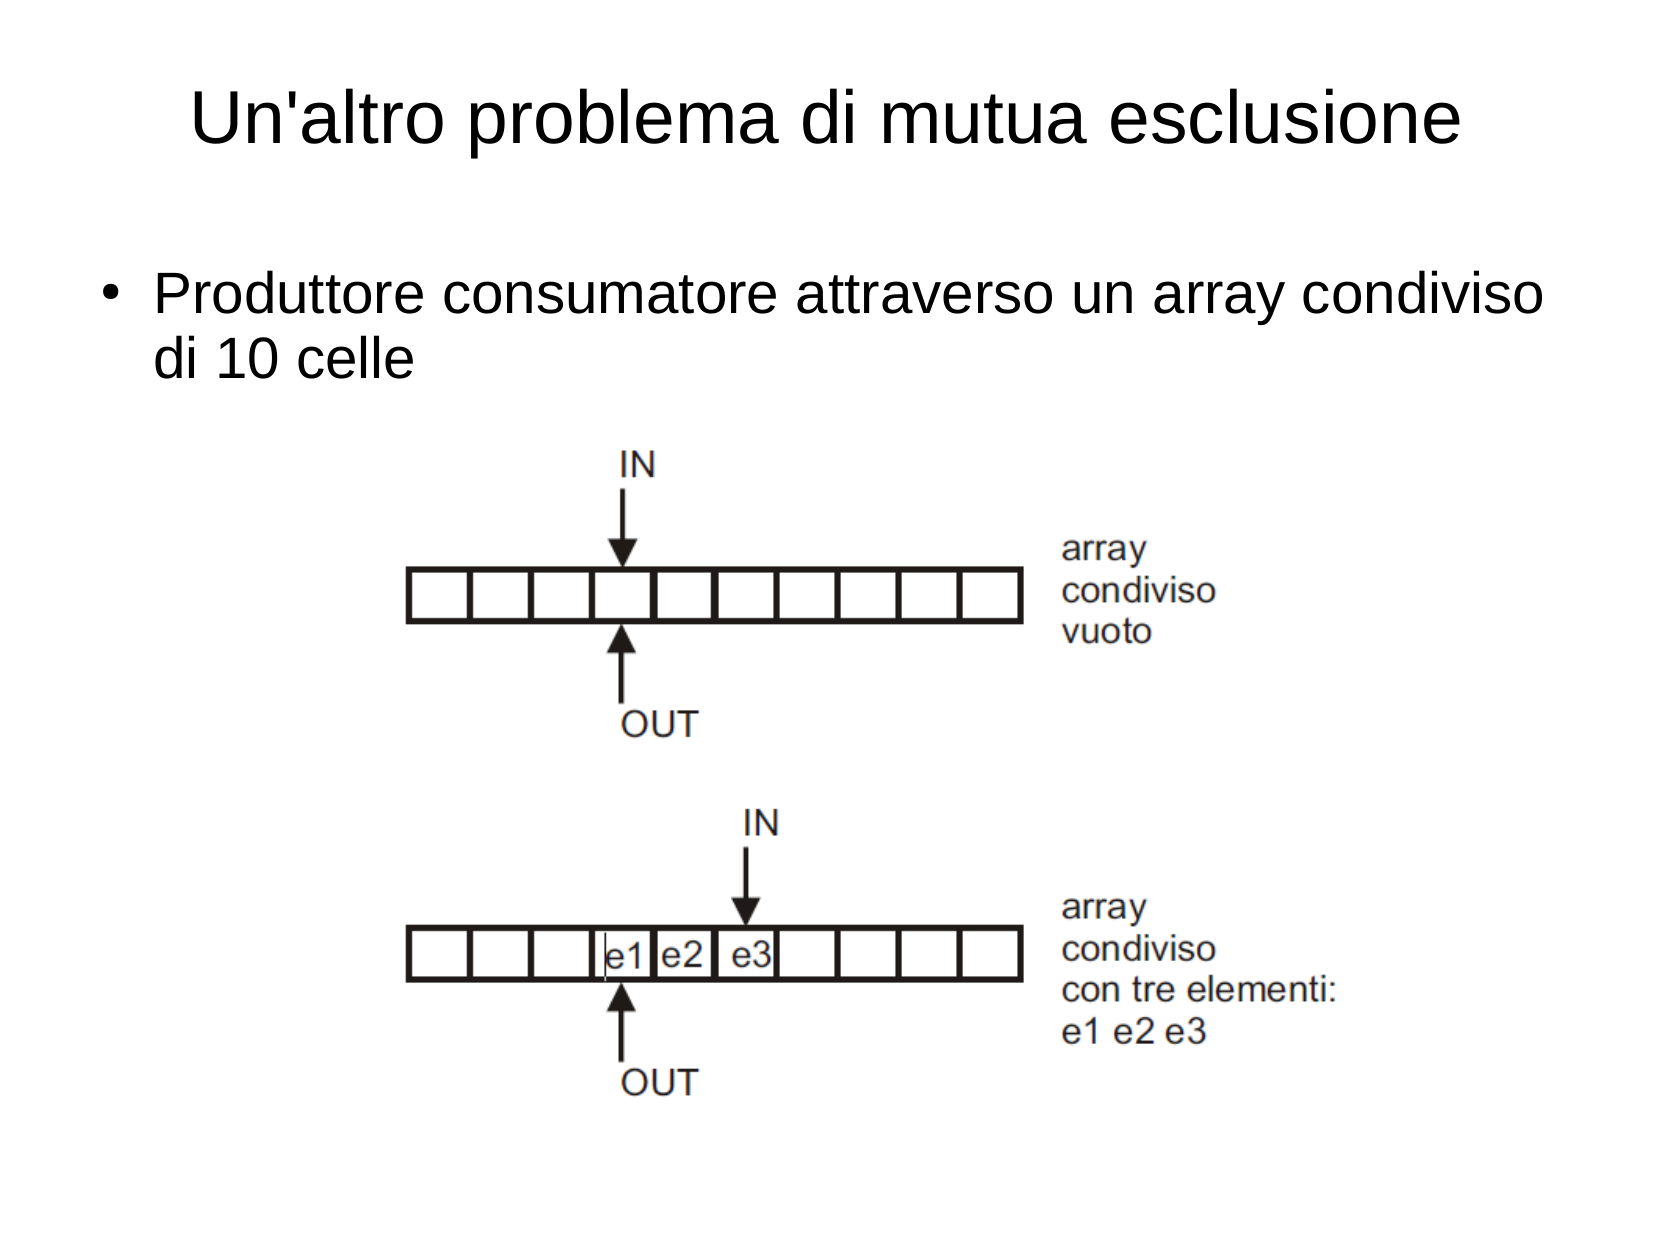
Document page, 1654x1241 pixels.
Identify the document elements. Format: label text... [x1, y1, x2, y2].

title Un'altro problema di mutua esclusione [82, 13, 1571, 222]
picture [367, 443, 1451, 1152]
list Produttore consumatore attraverso un array condiviso di 10 celle [82, 260, 1571, 980]
